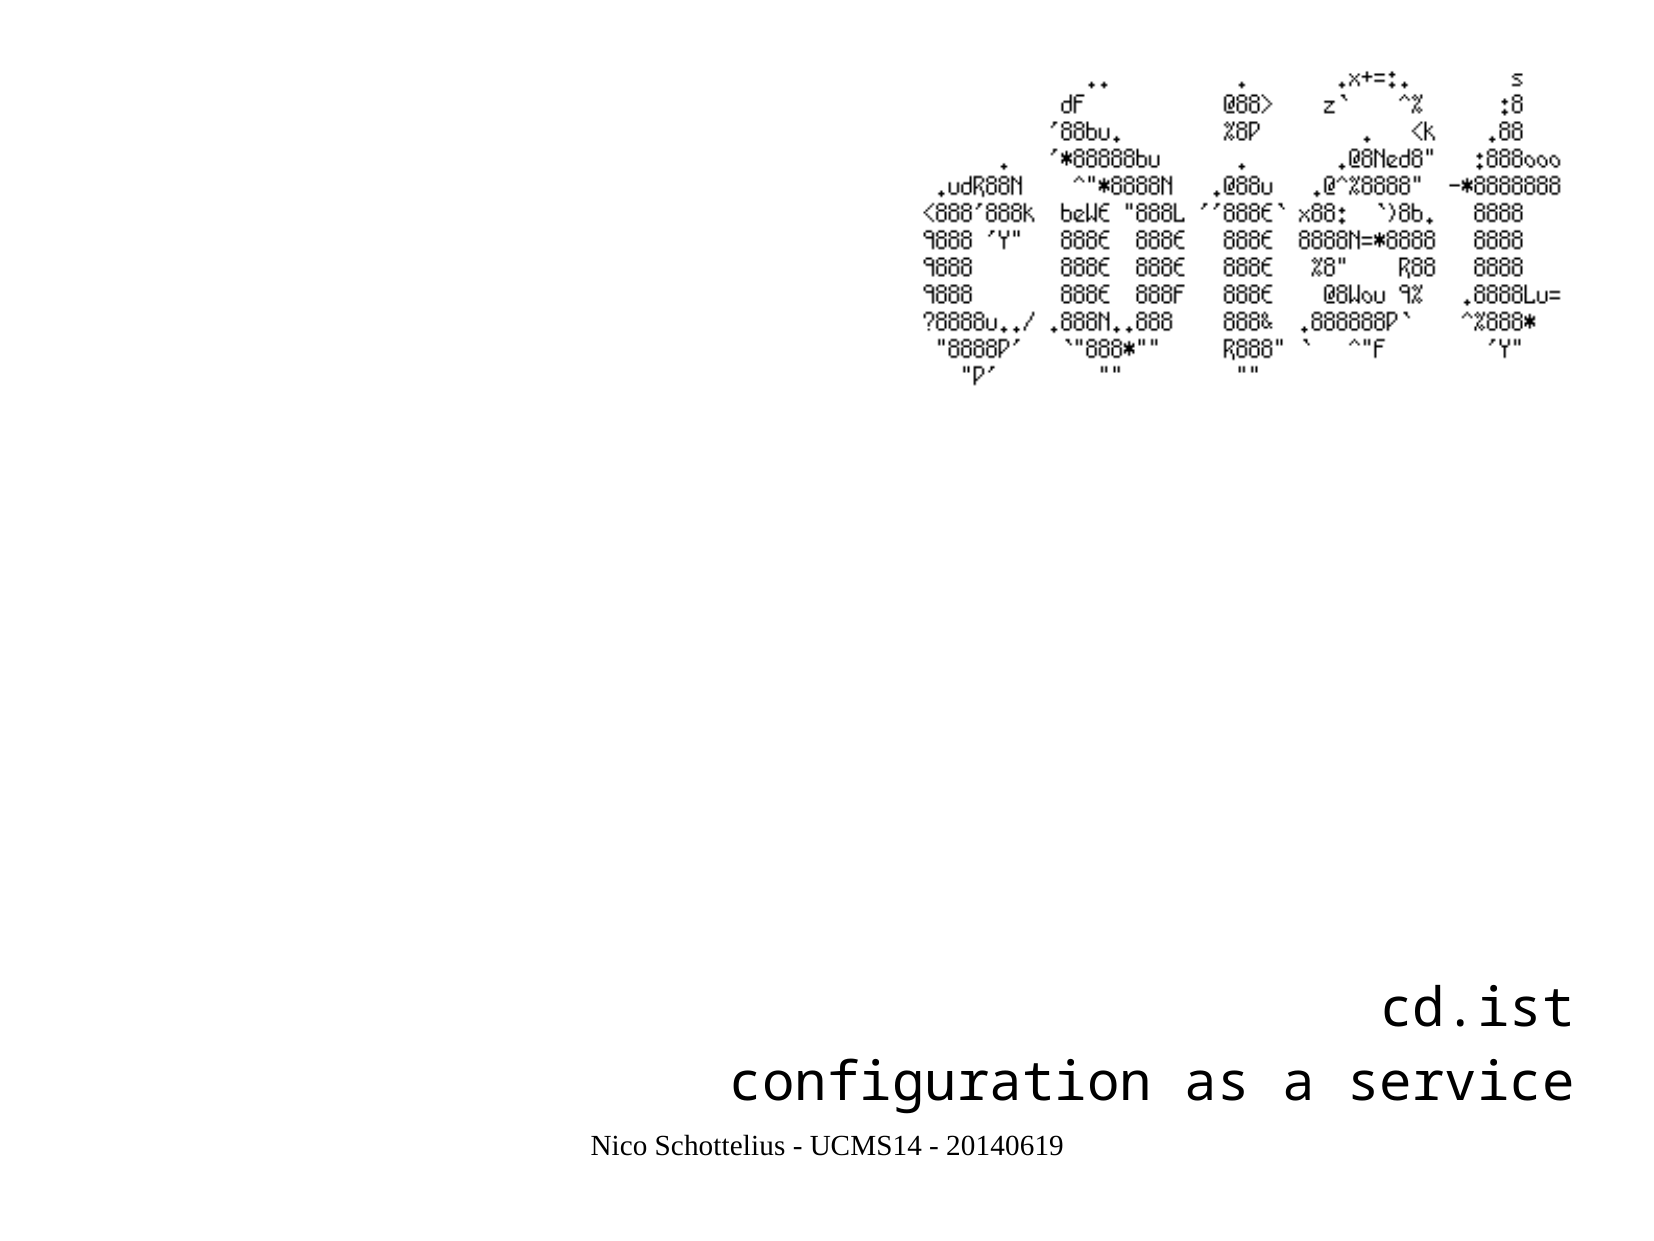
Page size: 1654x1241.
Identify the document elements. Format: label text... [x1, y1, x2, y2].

subtitle cd.ist configuration as a service [119, 914, 1575, 1170]
picture [920, 49, 1571, 396]
